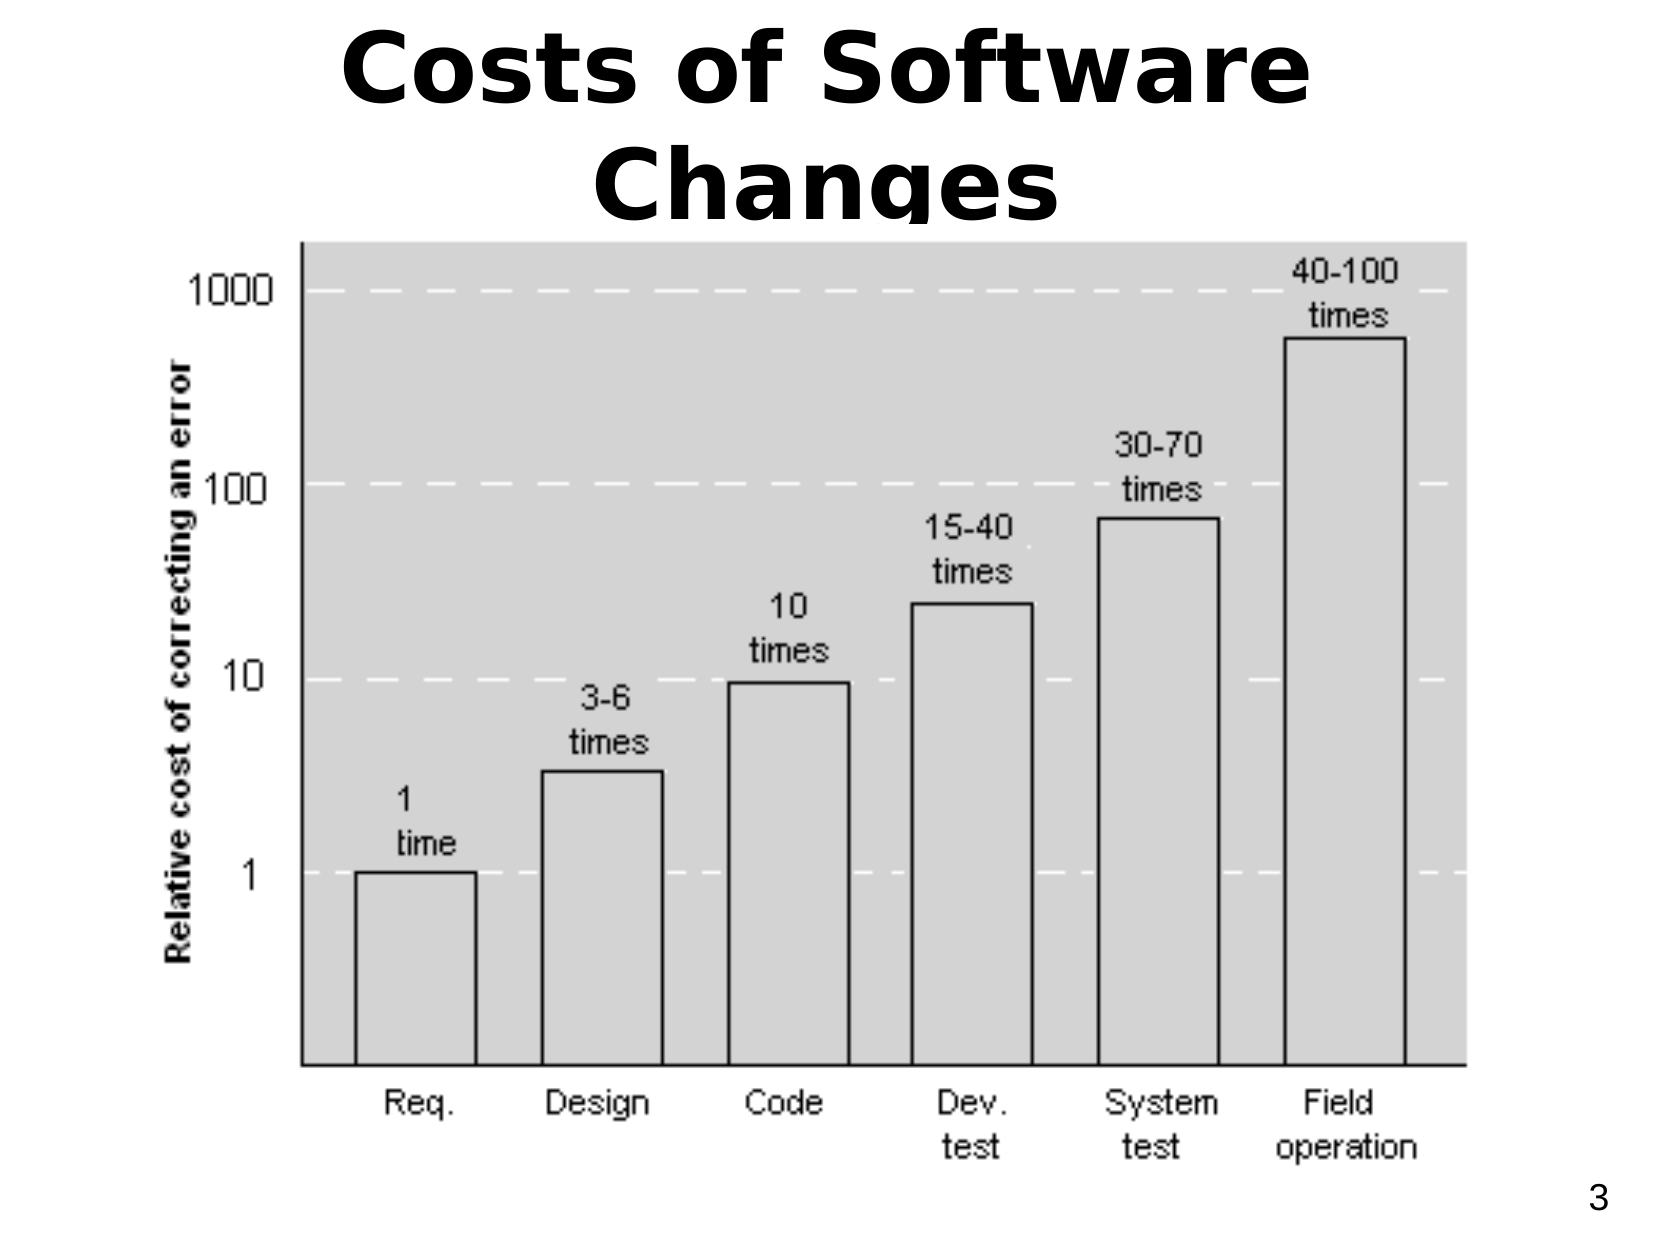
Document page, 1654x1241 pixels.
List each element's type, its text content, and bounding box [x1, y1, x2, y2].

picture [131, 224, 1490, 1186]
title Costs of Software Changes [82, 49, 1571, 196]
